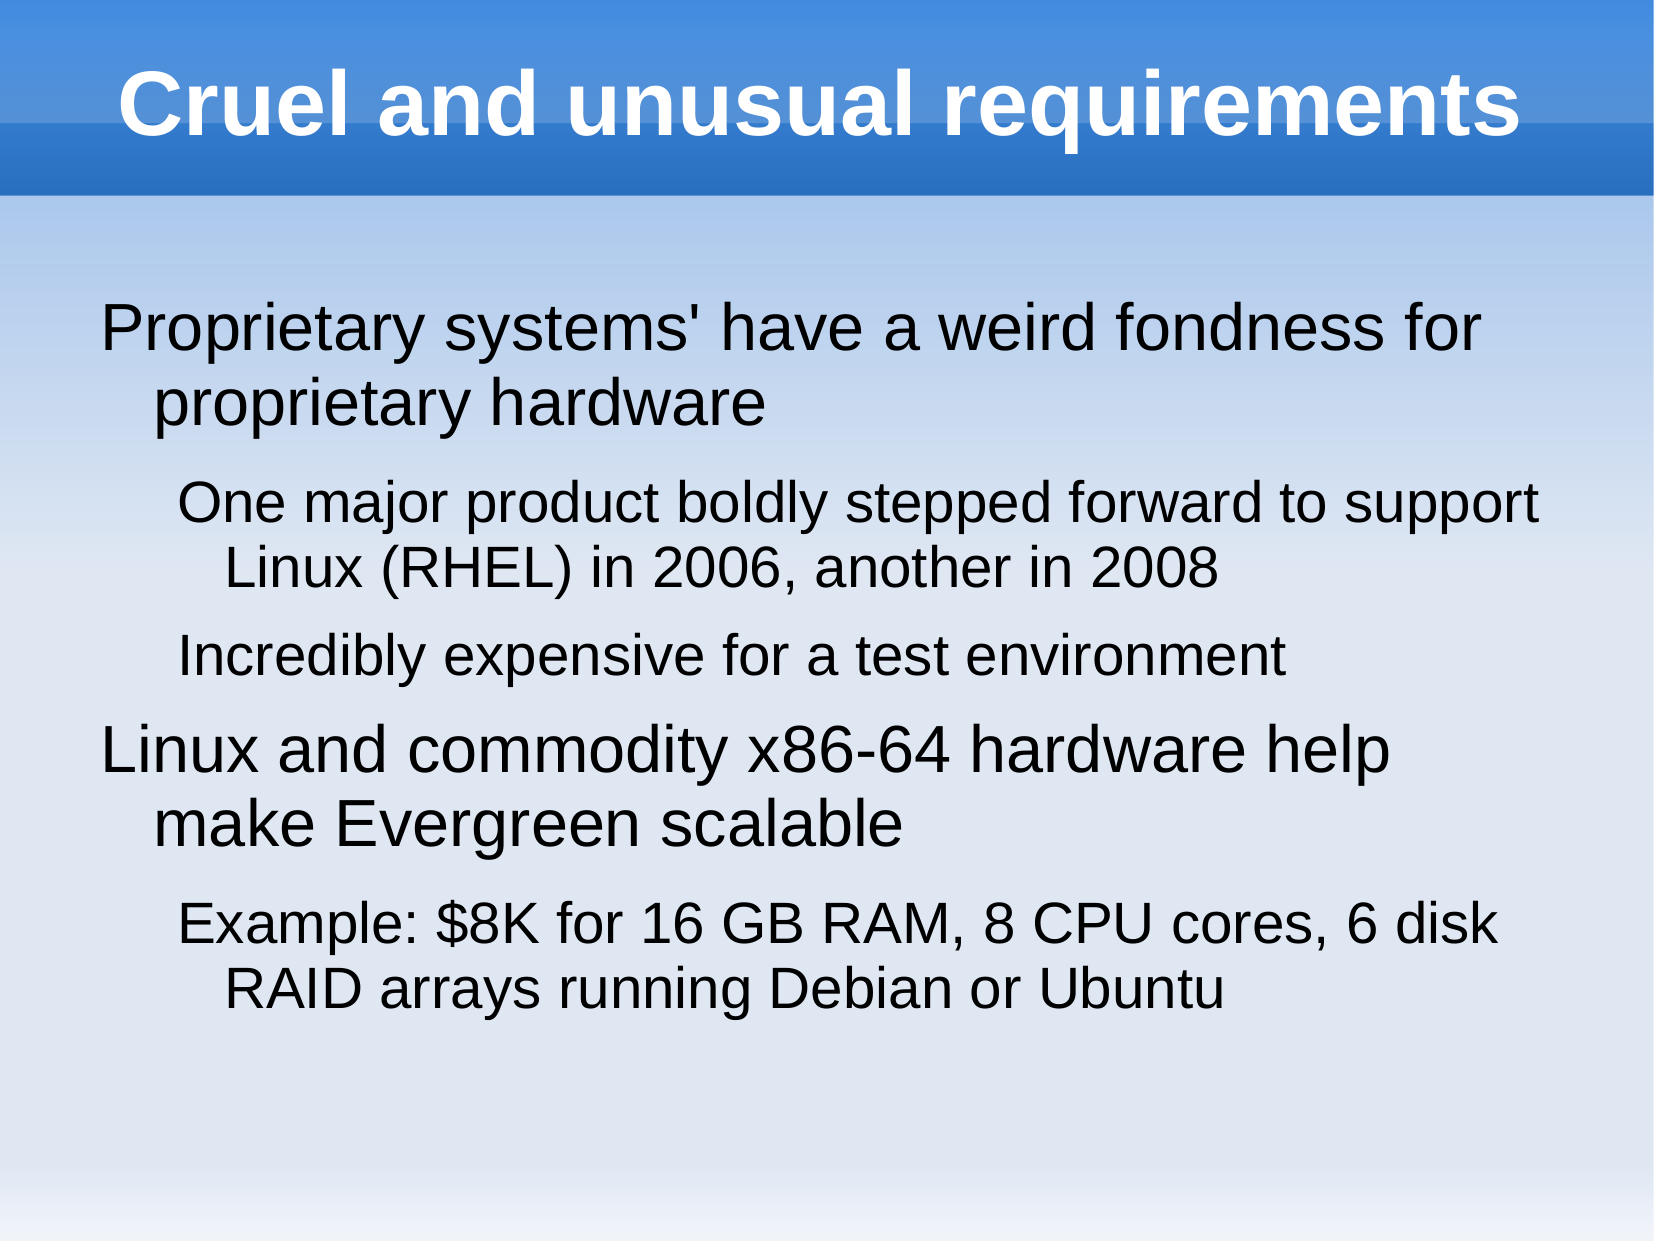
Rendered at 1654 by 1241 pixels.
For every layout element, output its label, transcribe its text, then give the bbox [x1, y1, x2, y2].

picture [0, 0, 1654, 1241]
list Proprietary systems' have a weird fondness for proprietary hardware One major product boldly stepped forward to support Linux (RHEL) in 2006, another in 2008 Incredibly expensive for a test environment Linux and commodity x86-64 hardware help make Evergreen scalable Example: $8K for 16 GB RAM, 8 CPU cores, 6 disk RAID arrays running Debian or Ubuntu [82, 290, 1571, 1094]
title Cruel and unusual requirements [76, 0, 1565, 208]
